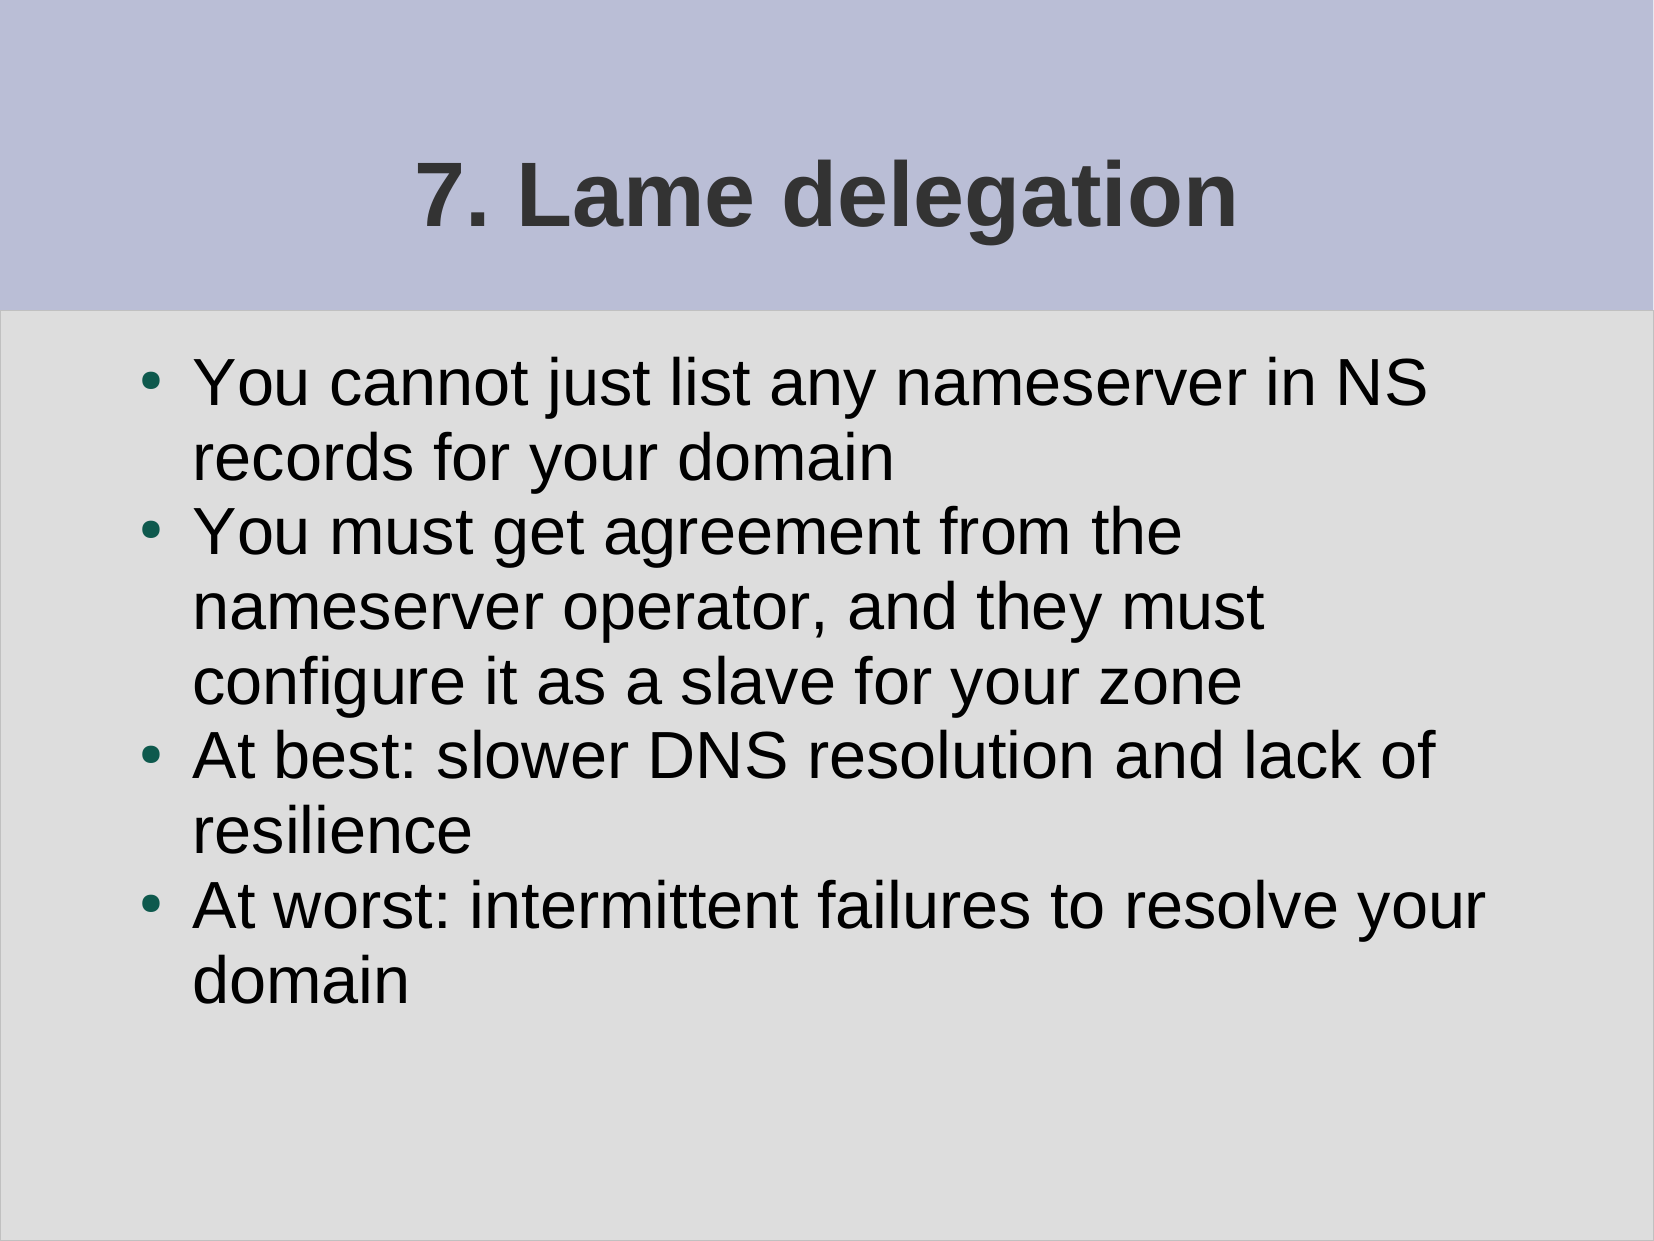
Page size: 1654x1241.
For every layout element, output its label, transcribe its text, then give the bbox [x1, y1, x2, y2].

title 7. Lame delegation [121, 91, 1534, 299]
list You cannot just list any nameserver in NS records for your domain You must get agreement from the nameserver operator, and they must configure it as a slave for your zone At best: slower DNS resolution and lack of resilience At worst: intermittent failures to resolve your domain [121, 344, 1534, 1127]
